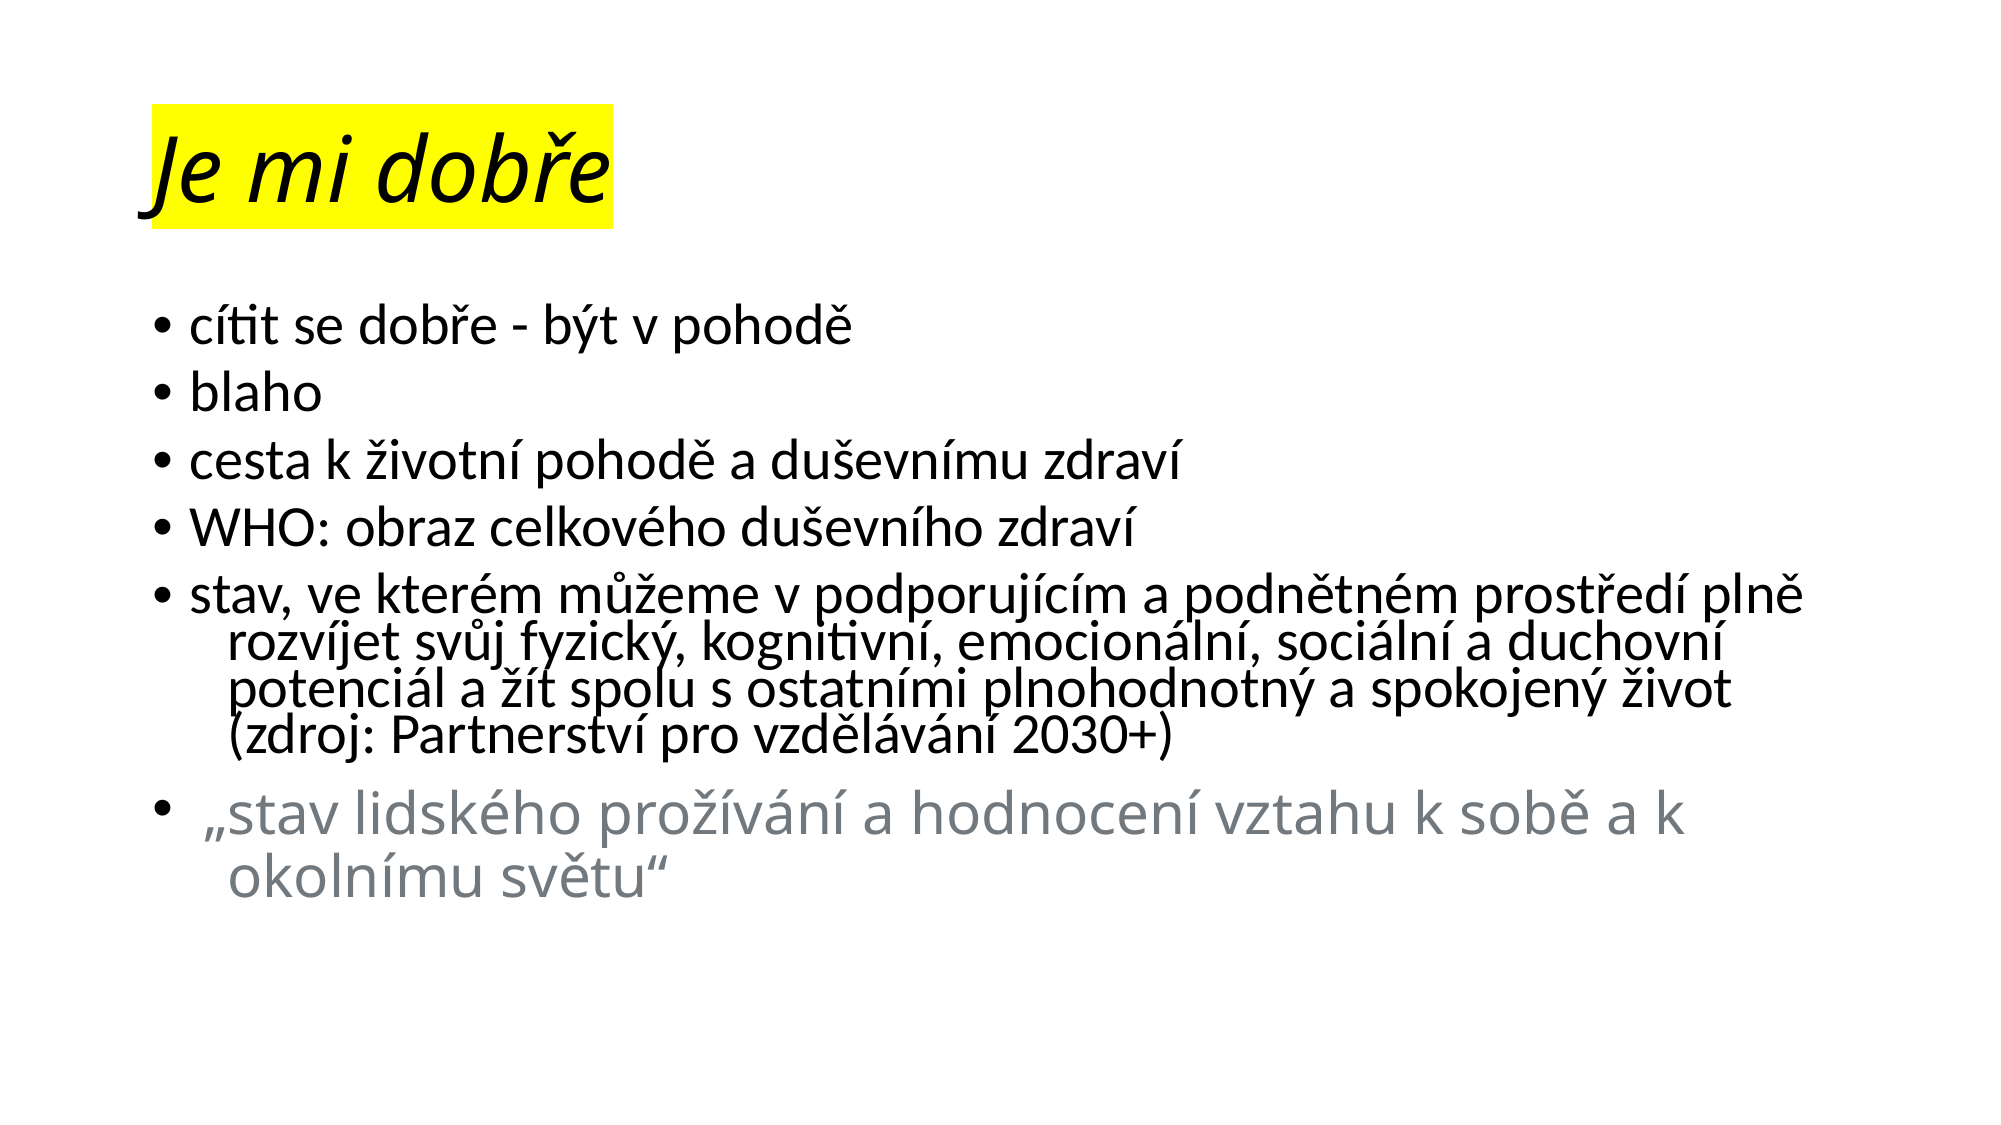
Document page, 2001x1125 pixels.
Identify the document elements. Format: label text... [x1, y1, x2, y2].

title Je mi dobře [137, 59, 1863, 278]
list cítit se dobře - být v pohodě blaho cesta k životní pohodě a duševnímu zdraví WHO: obraz celkového duševního zdraví stav, ve kterém můžeme v podporujícím a podnětném prostředí plně rozvíjet svůj fyzický, kognitivní, emocionální, sociální a duchovní potenciál a žít spolu s ostatními plnohodnotný a spokojený život (zdroj: Partnerství pro vzdělávání 2030+) „stav lidského prožívání a hodnocení vztahu k sobě a k okolnímu světu“ [137, 299, 1863, 1014]
